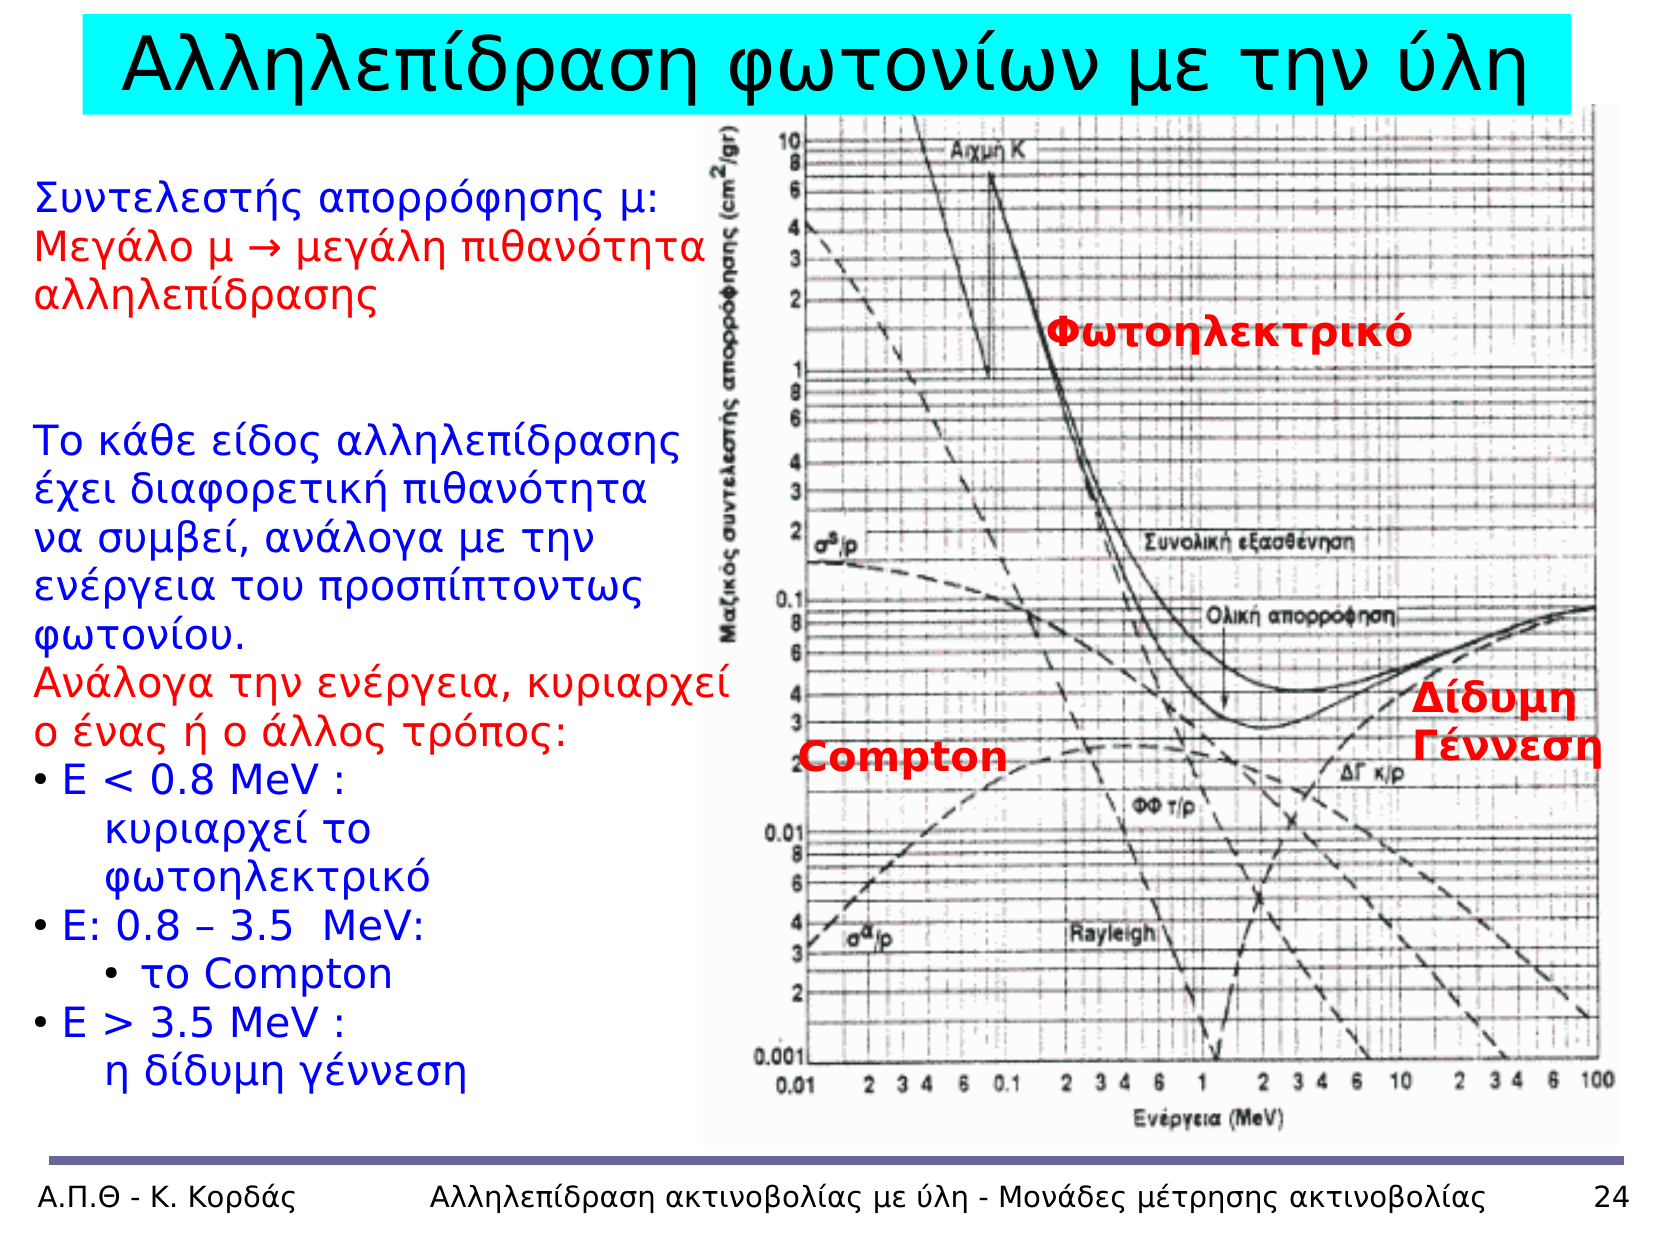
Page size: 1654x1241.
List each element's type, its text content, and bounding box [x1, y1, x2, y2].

title Αλληλεπίδραση φωτονίων με την ύλη [82, 14, 1571, 115]
text_box Φωτοηλεκτρικό [1030, 300, 1429, 364]
picture [703, 104, 1625, 1157]
text_box Compton [782, 725, 1024, 790]
text_box Δίδυμη Γέννεση [1397, 666, 1619, 780]
text_box Συντελεστής απορρόφησης μ: Μεγάλο μ → μεγάλη πιθανότητα αλληλεπίδρασης Το κάθε είδος αλληλεπίδρασης έχει διαφορετική πιθανότητα να συμβεί, ανάλογα με την ενέργεια του προσπίπτοντως φωτονίου. Ανάλογα την ενέργεια, κυριαρχεί ο ένας ή ο άλλος τρόπος: Ε < 0.8 MeV : κυριαρχεί το φωτοηλεκτρικό Ε: 0.8 – 3.5 MeV: το Compton E > 3.5 MeV : η δίδυμη γέννεση [18, 166, 756, 1113]
